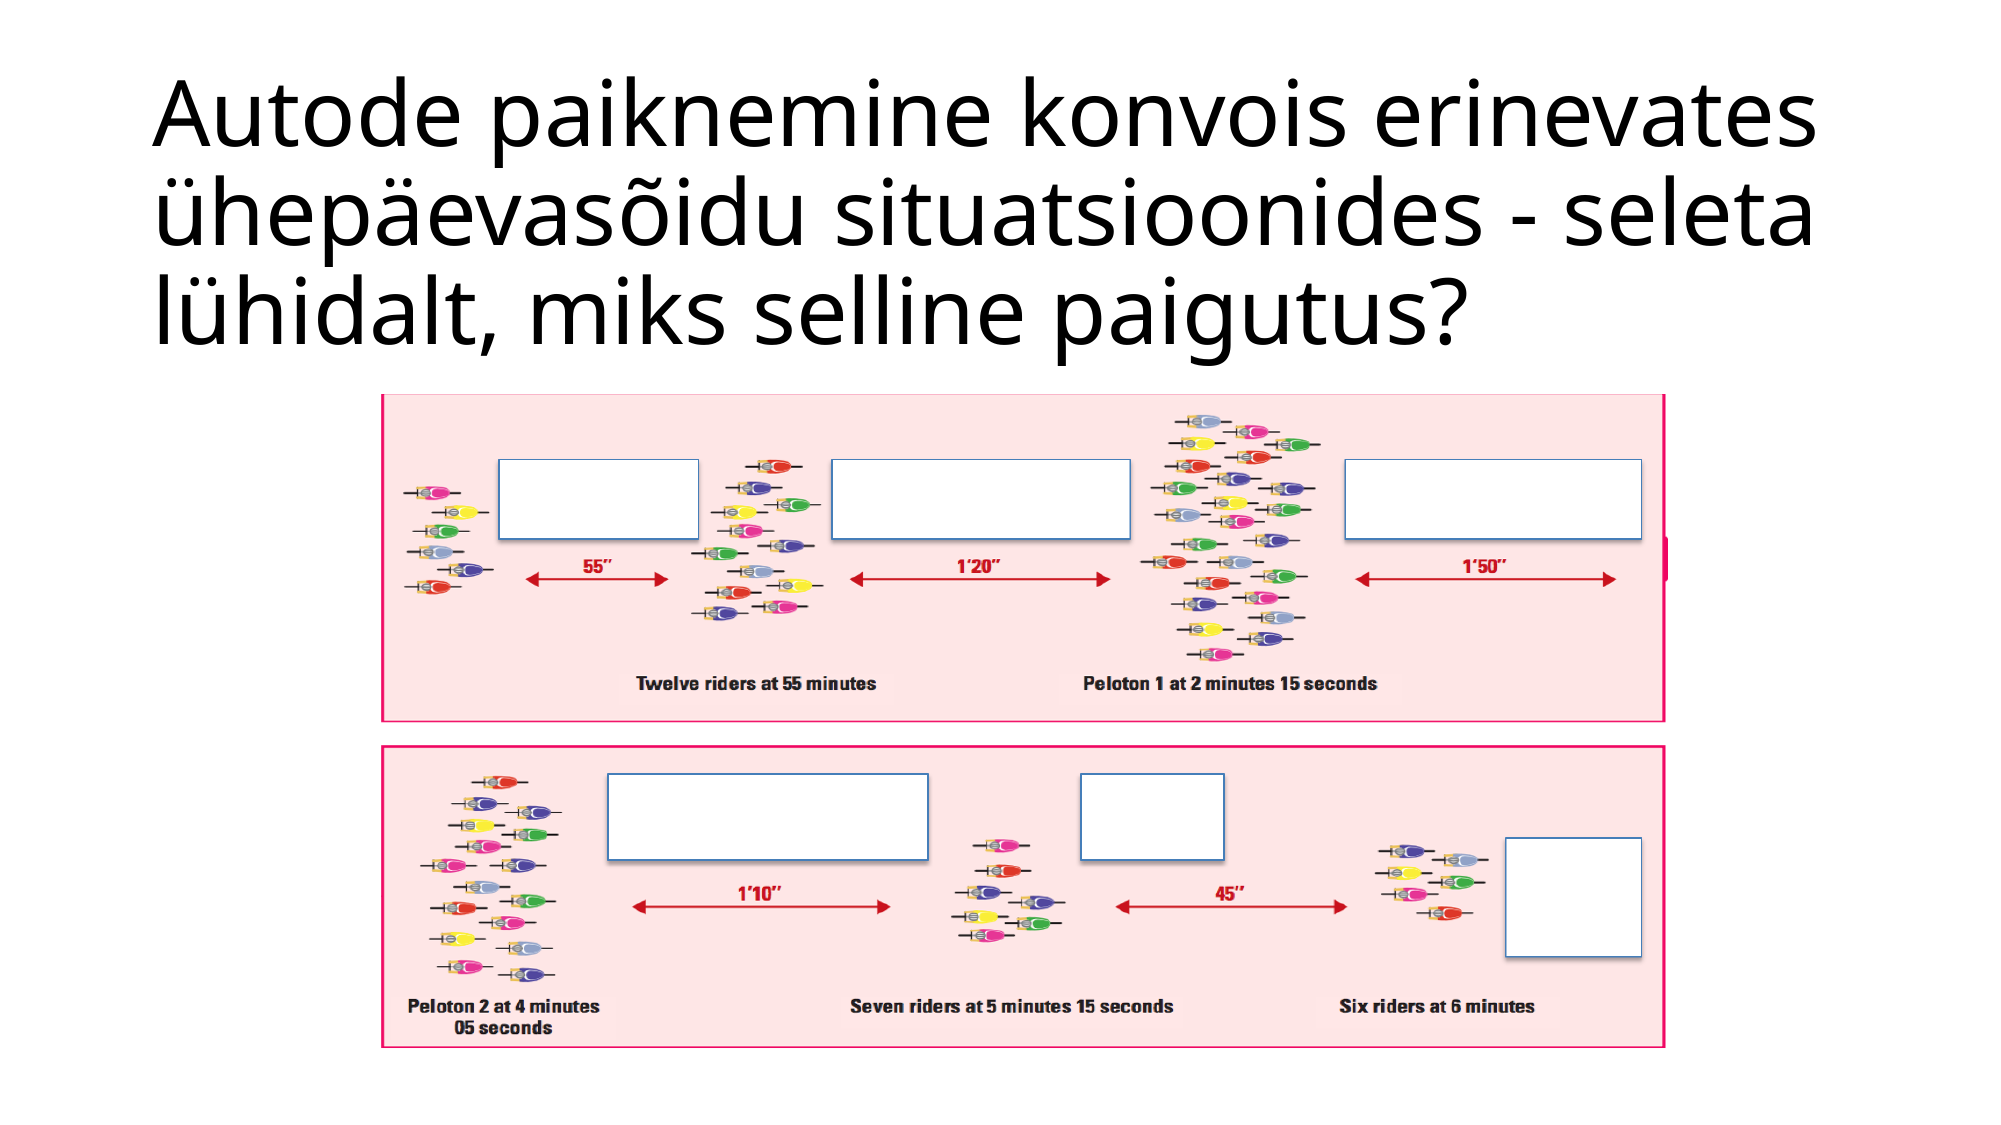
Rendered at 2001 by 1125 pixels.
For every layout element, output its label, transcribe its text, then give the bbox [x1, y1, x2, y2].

picture [376, 378, 1668, 1066]
title Autode paiknemine konvois erinevates ühepäevasõidu situatsioonides - seleta lühidalt, miks selline paigutus? [137, 59, 1863, 278]
